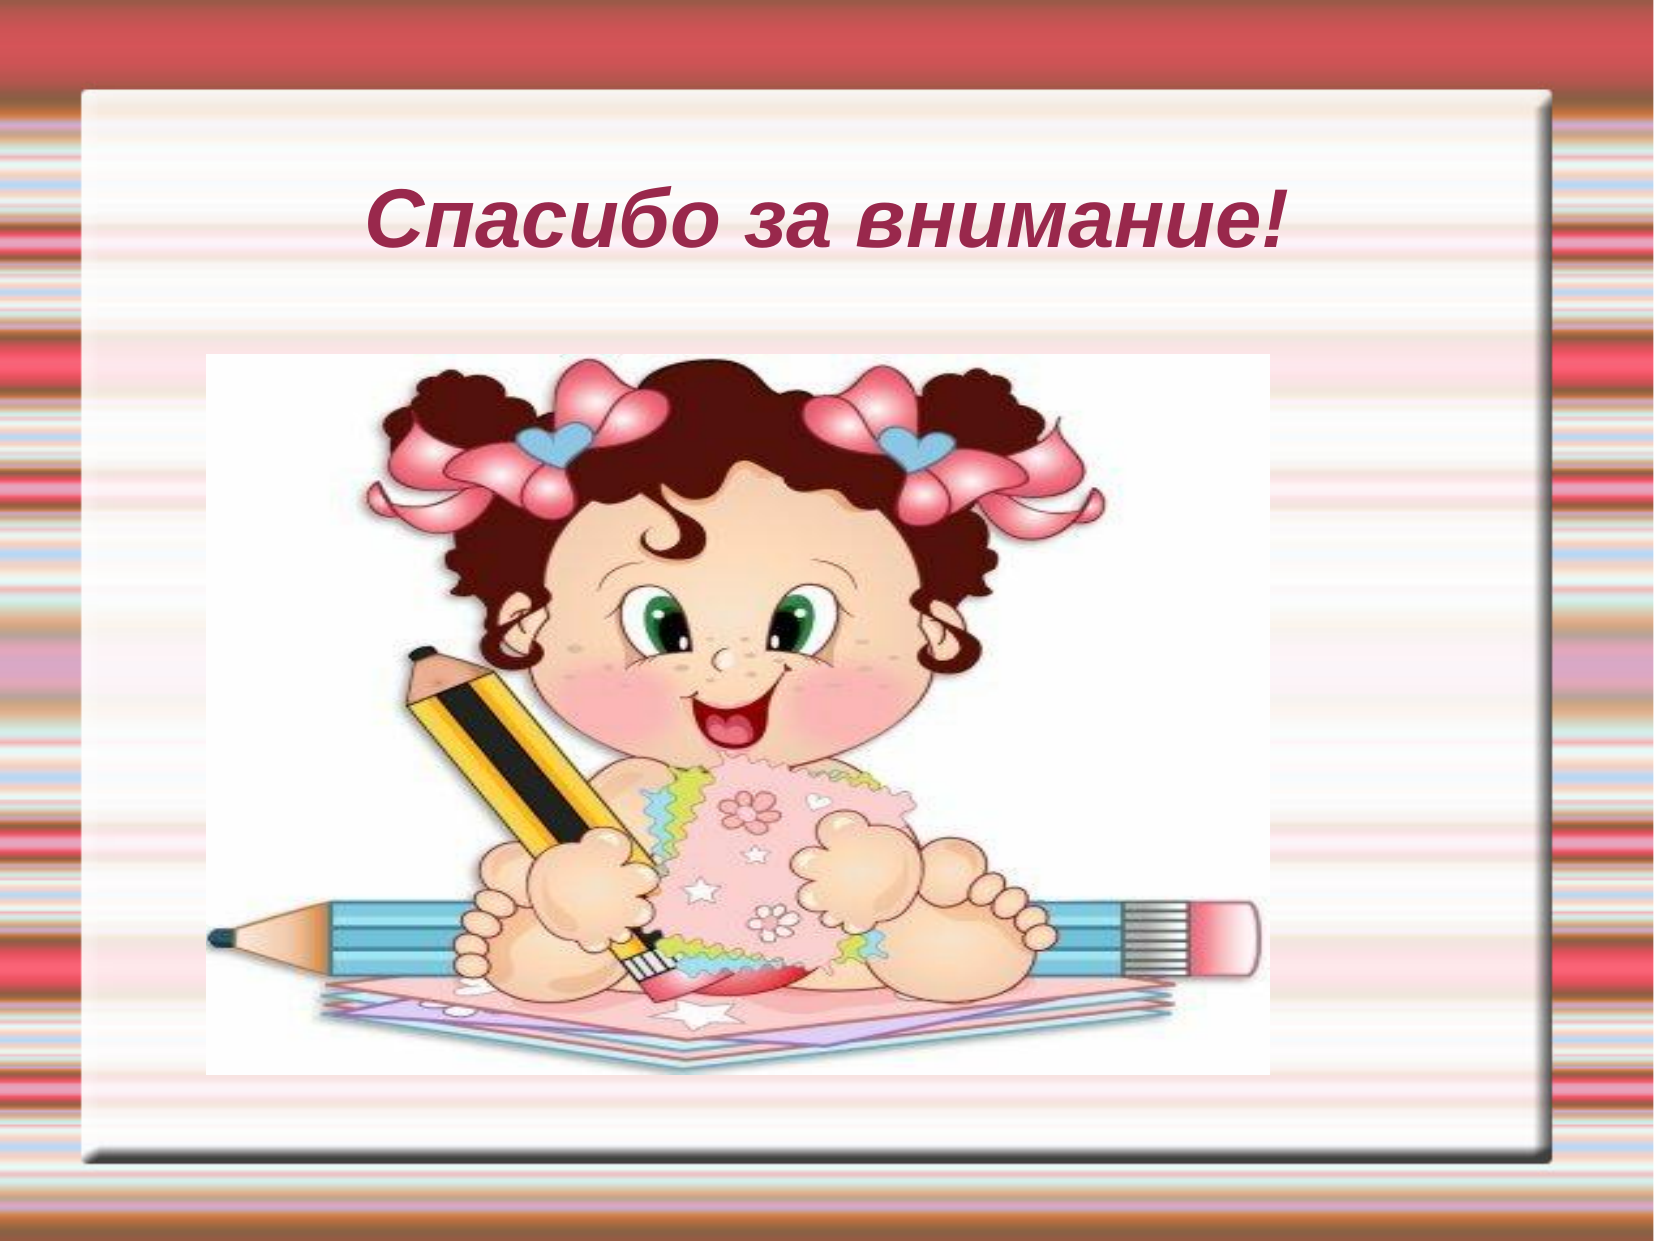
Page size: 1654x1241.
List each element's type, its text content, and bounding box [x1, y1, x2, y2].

title Спасибо за внимание! [121, 114, 1534, 322]
picture [0, 0, 1654, 1241]
